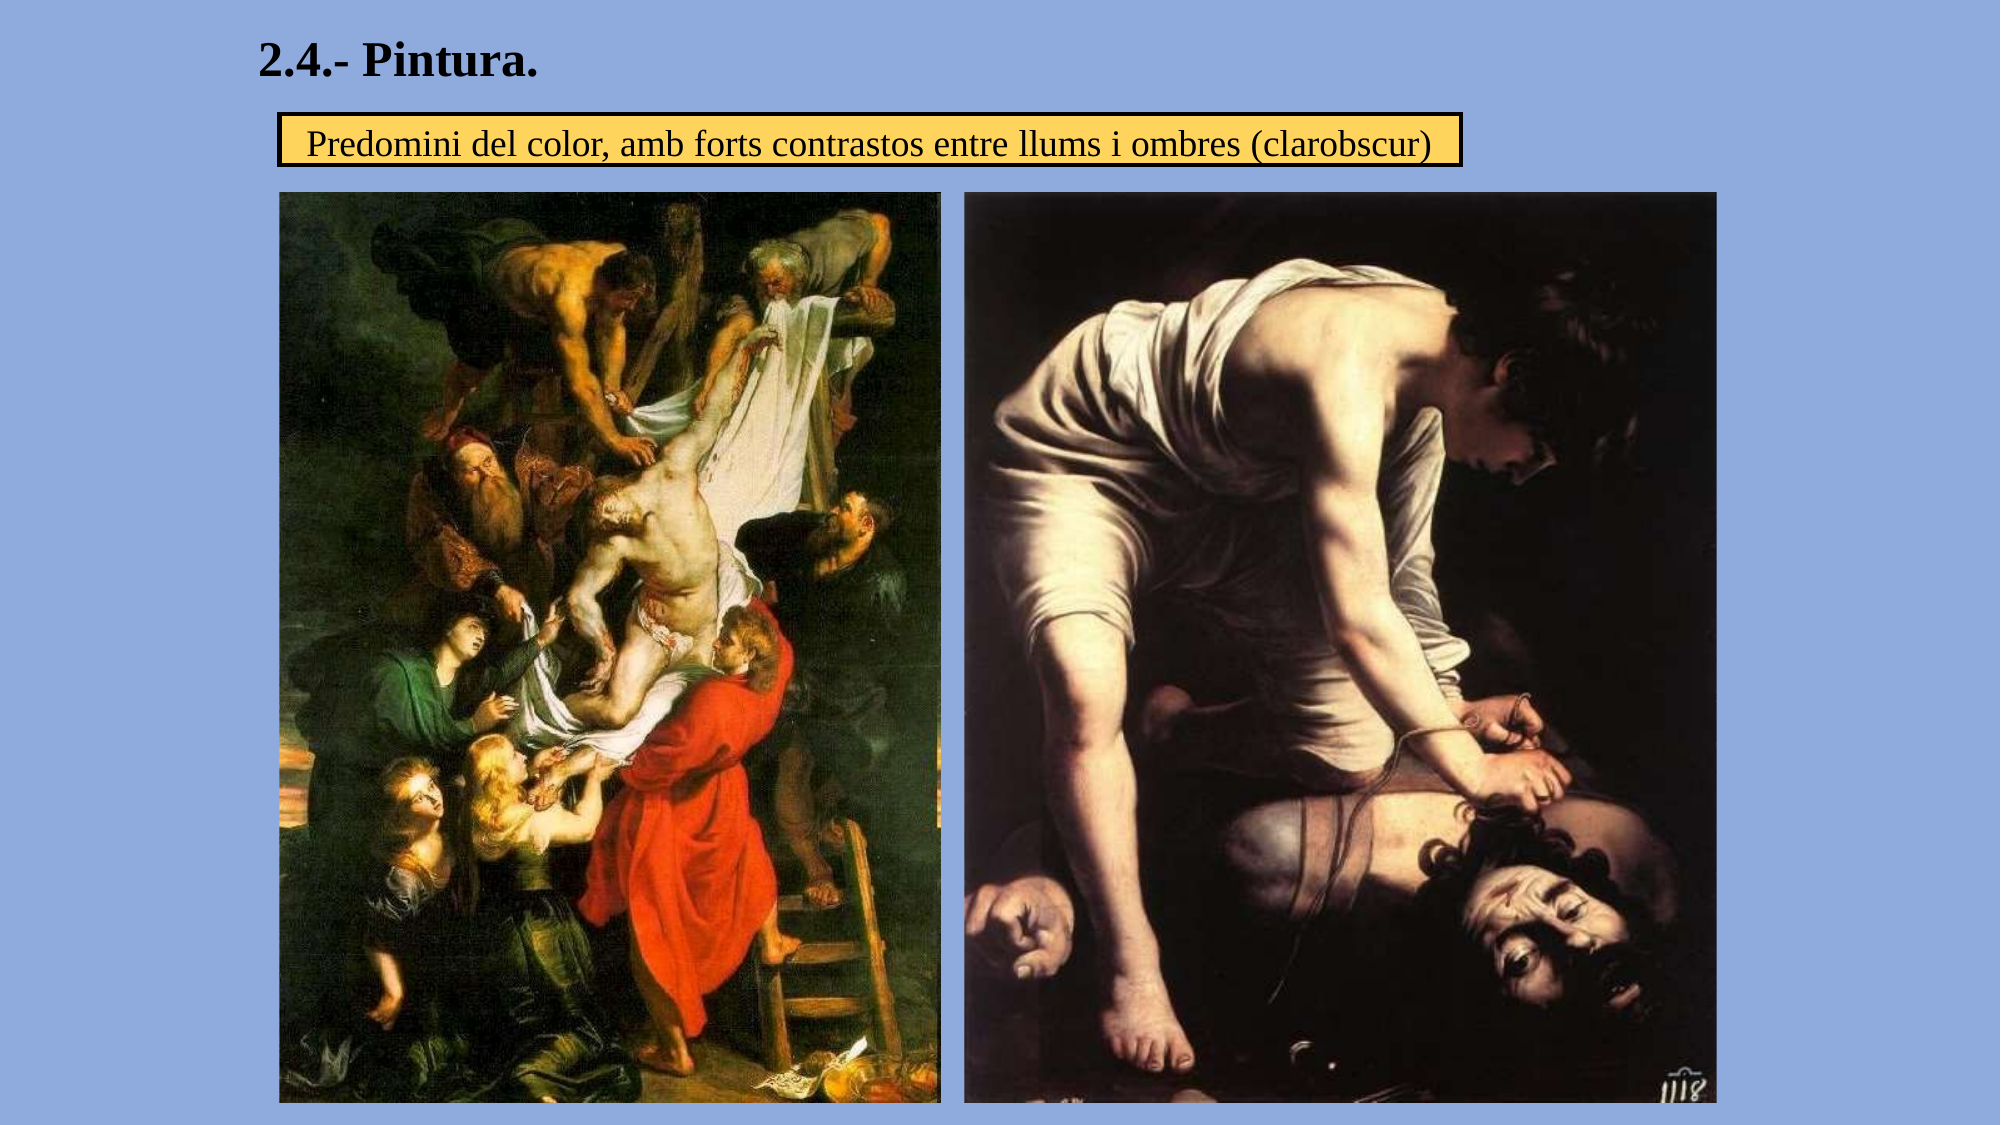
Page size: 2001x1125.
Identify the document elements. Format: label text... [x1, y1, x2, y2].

title 2.4.- Pintura. [254, 23, 1087, 87]
text_box Predomini del color, amb forts contrastos entre llums i ombres (clarobscur) [279, 113, 1461, 165]
text_box [964, 192, 1717, 1103]
text_box [279, 192, 941, 1103]
